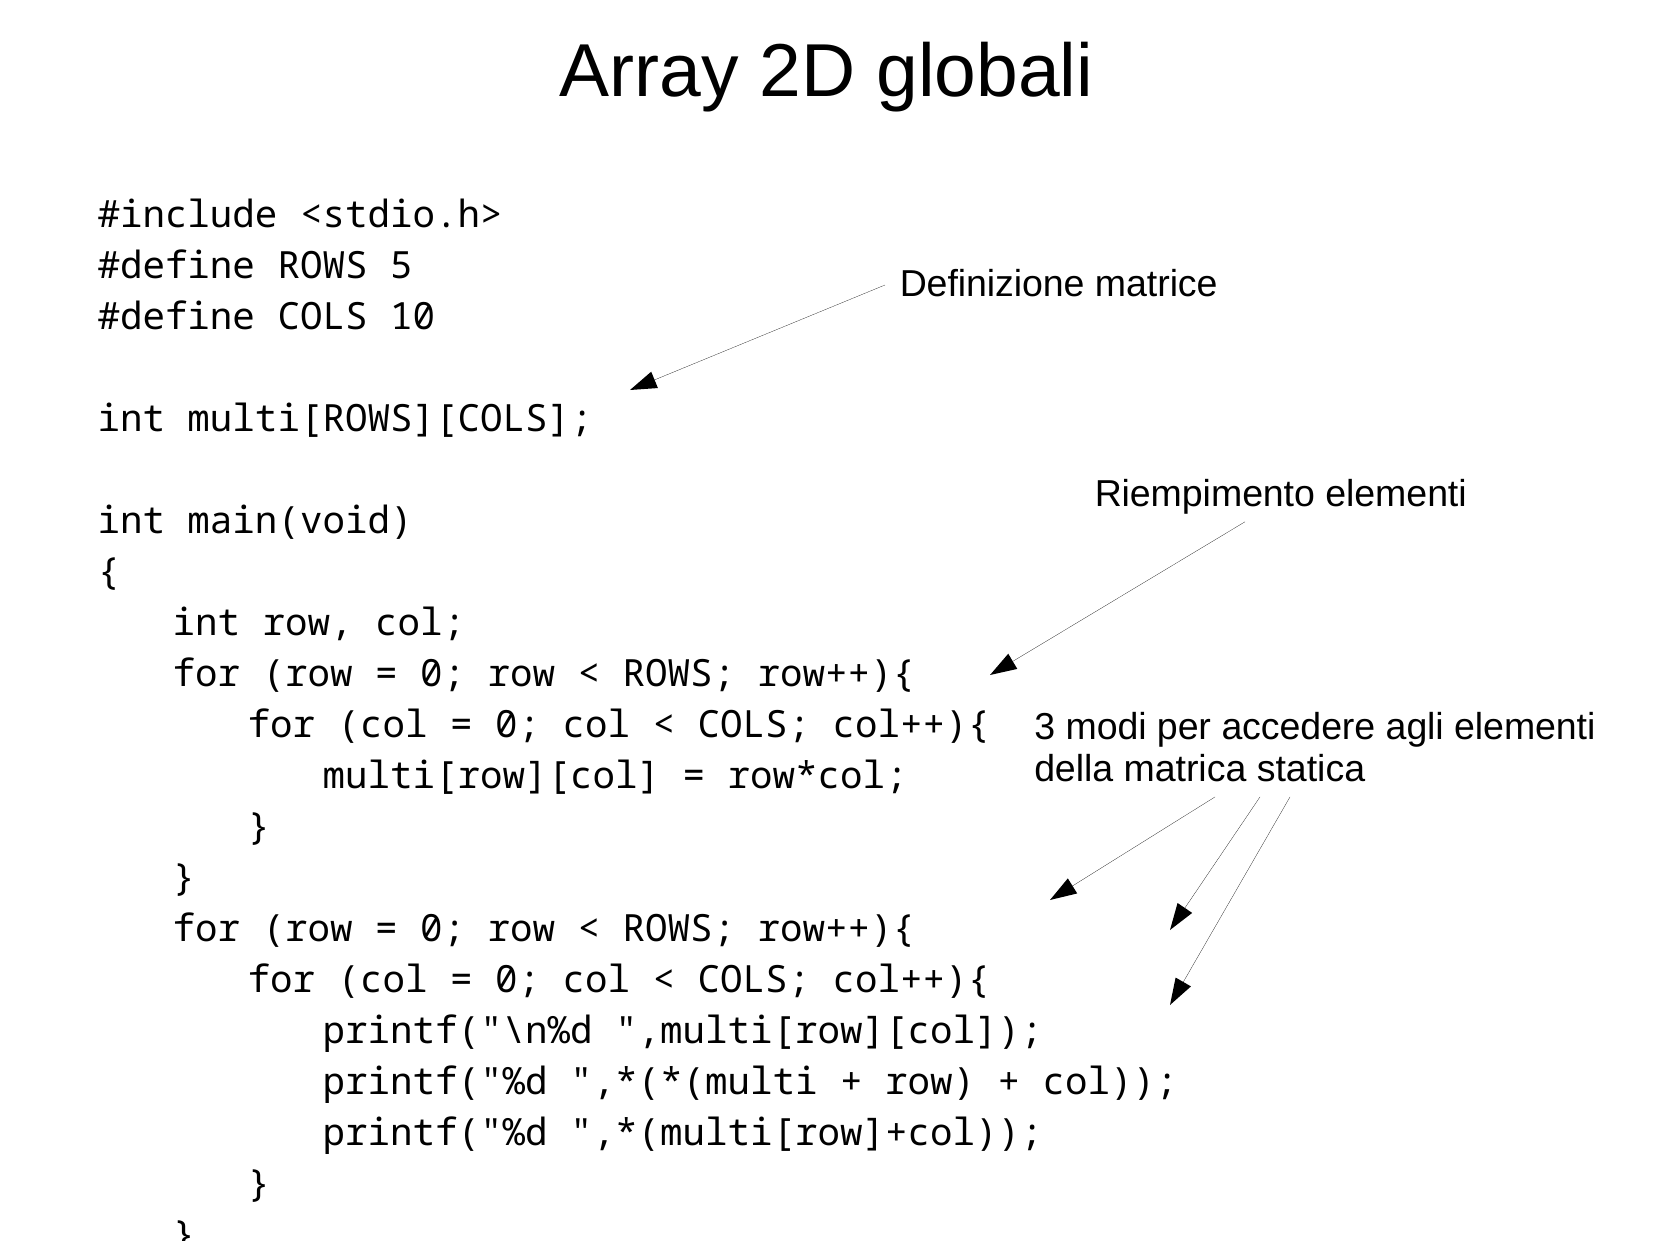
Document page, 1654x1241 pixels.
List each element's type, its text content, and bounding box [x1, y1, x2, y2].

text_box 3 modi per accedere agli elementi della matrica statica [1019, 698, 1611, 797]
text_box Riempimento elementi [1080, 465, 1482, 522]
text_box Definizione matrice [885, 255, 1233, 312]
title Array 2D globali [82, 0, 1571, 174]
text_box #include <stdio.h> #define ROWS 5 #define COLS 10 int multi[ROWS][COLS]; int main(void) { int row, col; for (row = 0; row < ROWS; row++){ for (col = 0; col < COLS; col++){ multi[row][col] = row*col; } } for (row = 0; row < ROWS; row++){ for (col = 0; col < COLS; col++){ printf("\n%d ",multi[row][col]); printf("%d ",*(*(multi + row) + col)); printf("%d ",*(multi[row]+col)); } } return 0; } [82, 179, 1546, 1241]
